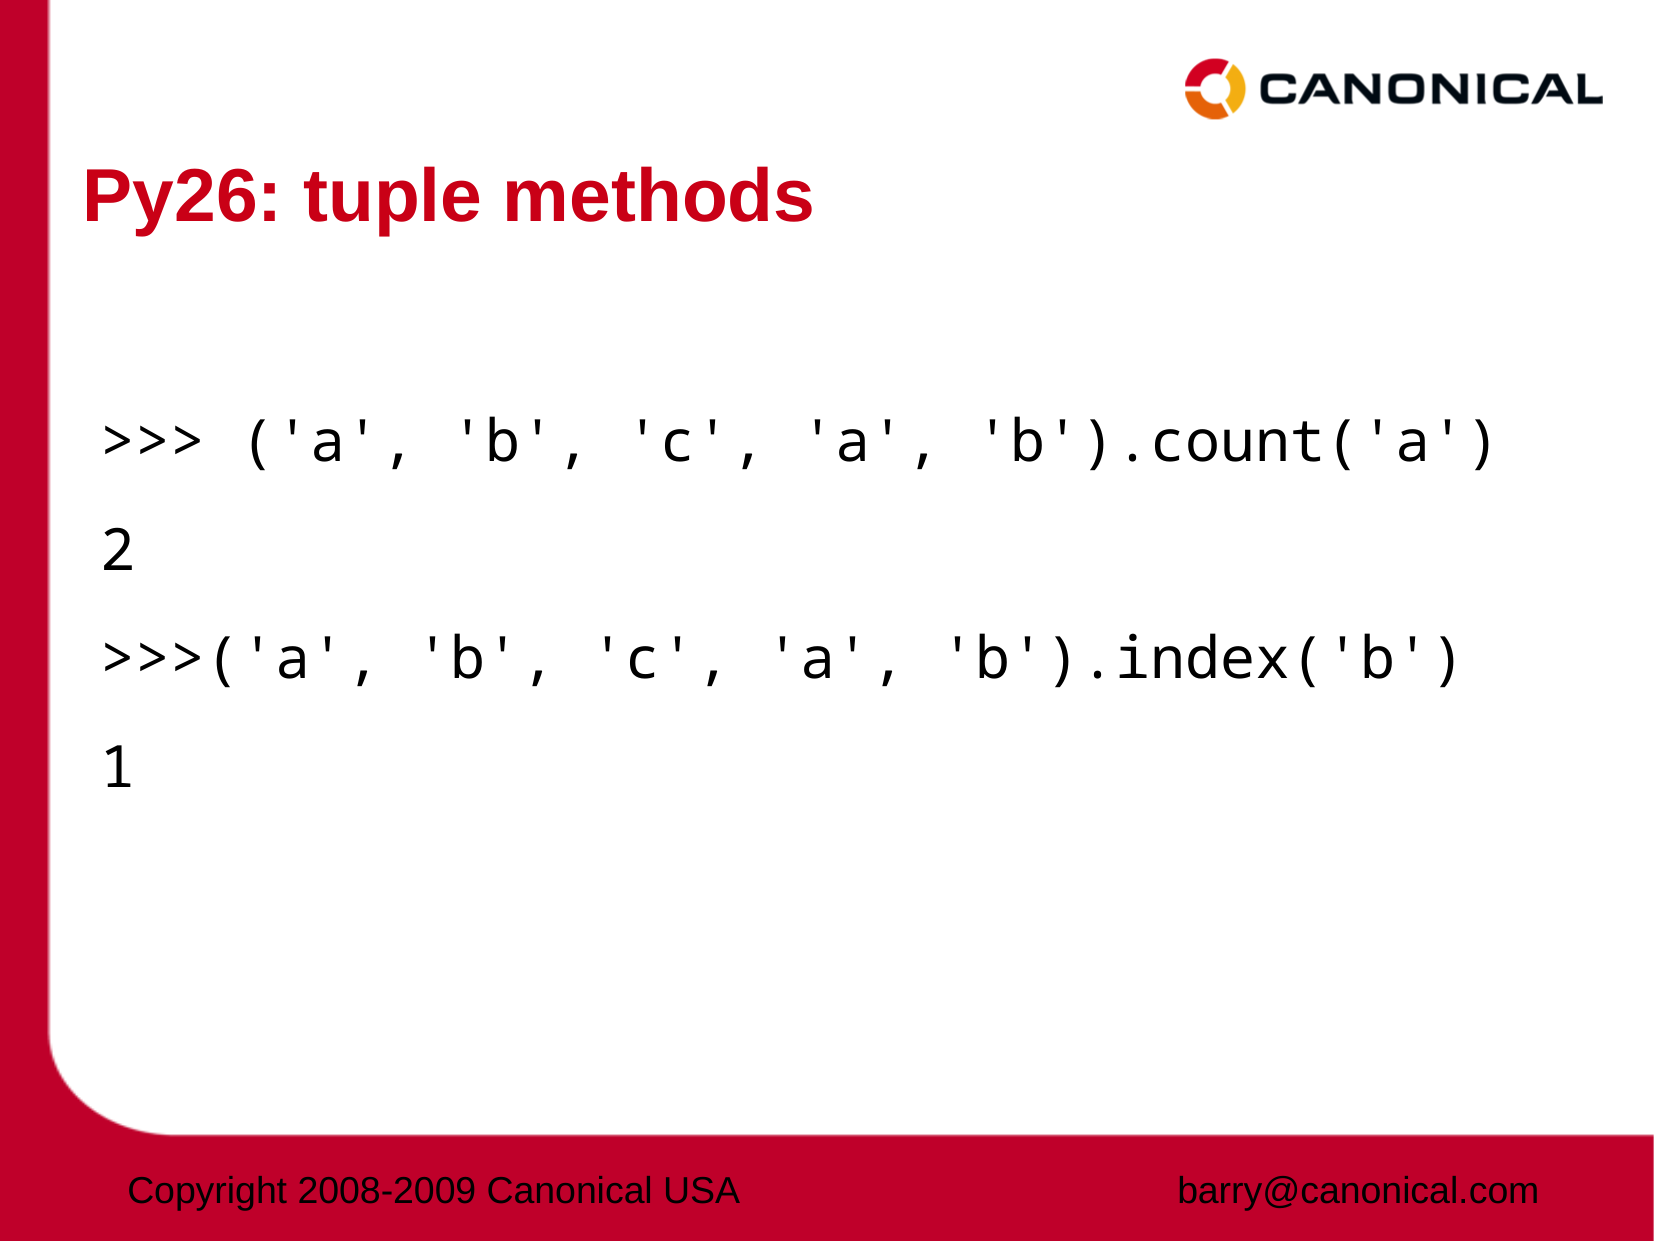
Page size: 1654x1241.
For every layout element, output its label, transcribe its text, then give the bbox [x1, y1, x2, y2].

title Py26: tuple methods [82, 104, 1571, 287]
picture [0, 0, 1654, 1241]
list >>> ('a', 'b', 'c', 'a', 'b').count('a') 2 >>>('a', 'b', 'c', 'a', 'b').index('b') 1 [82, 290, 1571, 1109]
